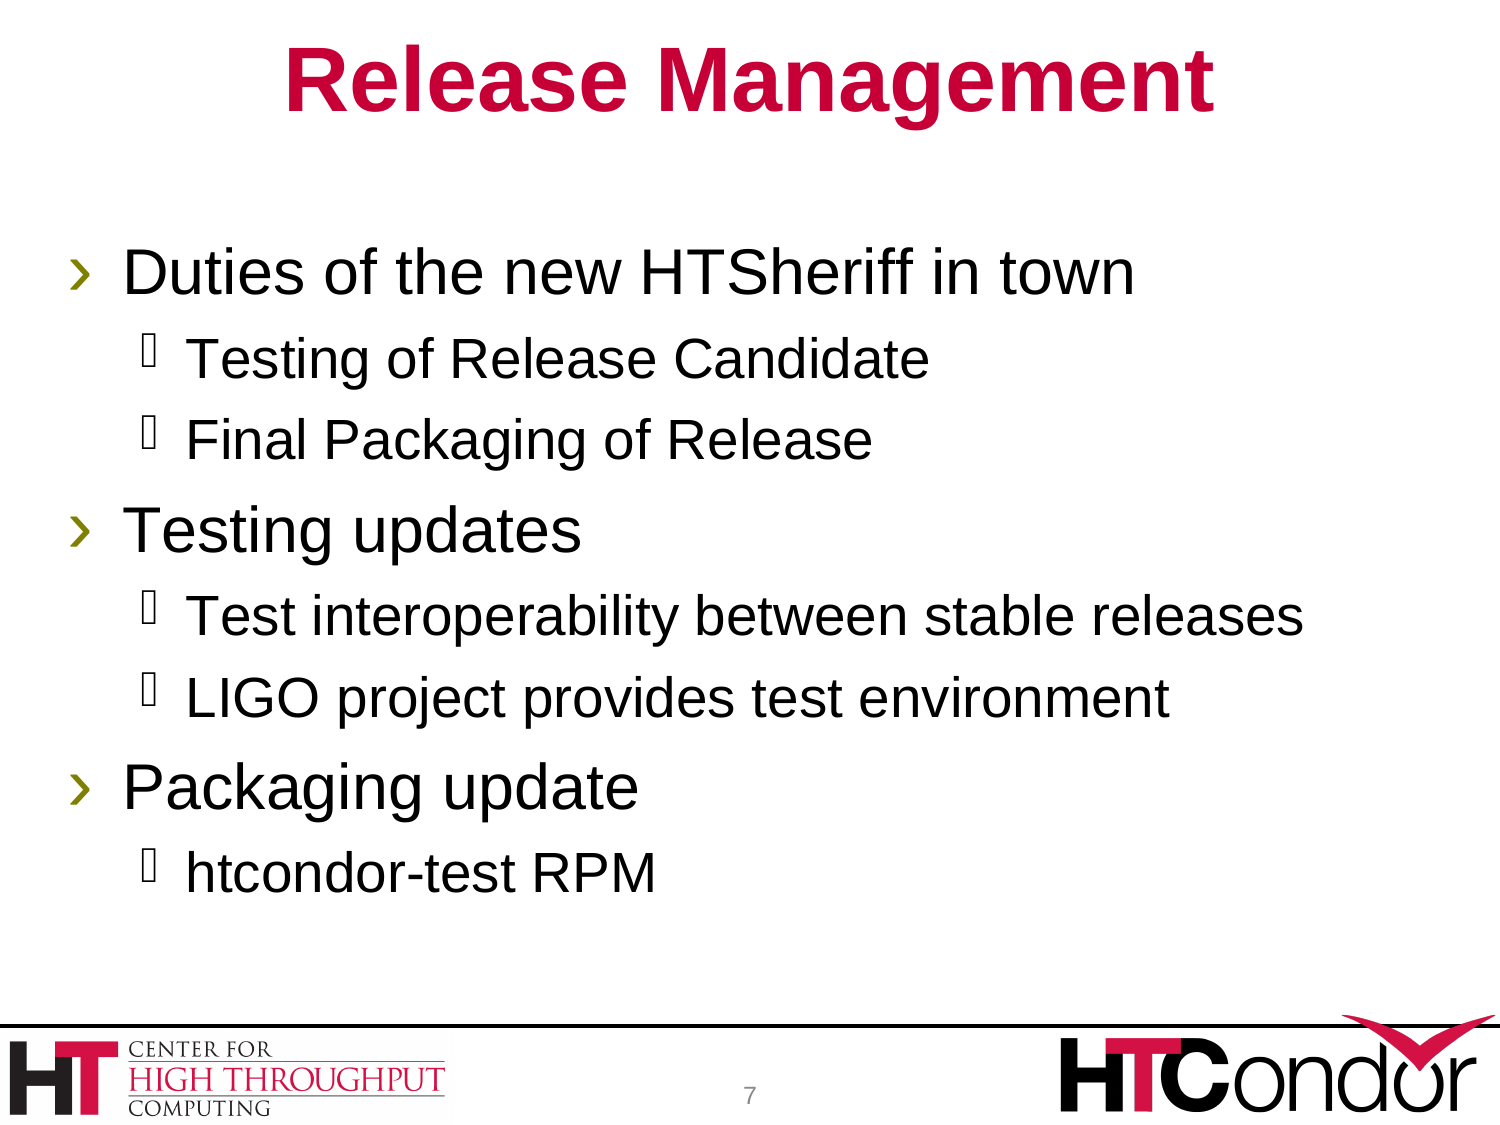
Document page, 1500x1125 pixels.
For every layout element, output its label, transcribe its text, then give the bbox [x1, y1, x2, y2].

title Release Management [0, 0, 1500, 150]
picture [0, 1029, 454, 1125]
text_box <number> [575, 1065, 926, 1125]
picture [1055, 1014, 1500, 1119]
list Duties of the new HTSheriff in town Testing of Release Candidate Final Packaging of Release Testing updates Test interoperability between stable releases LIGO project provides test environment Packaging update htcondor-test RPM [52, 222, 1431, 916]
